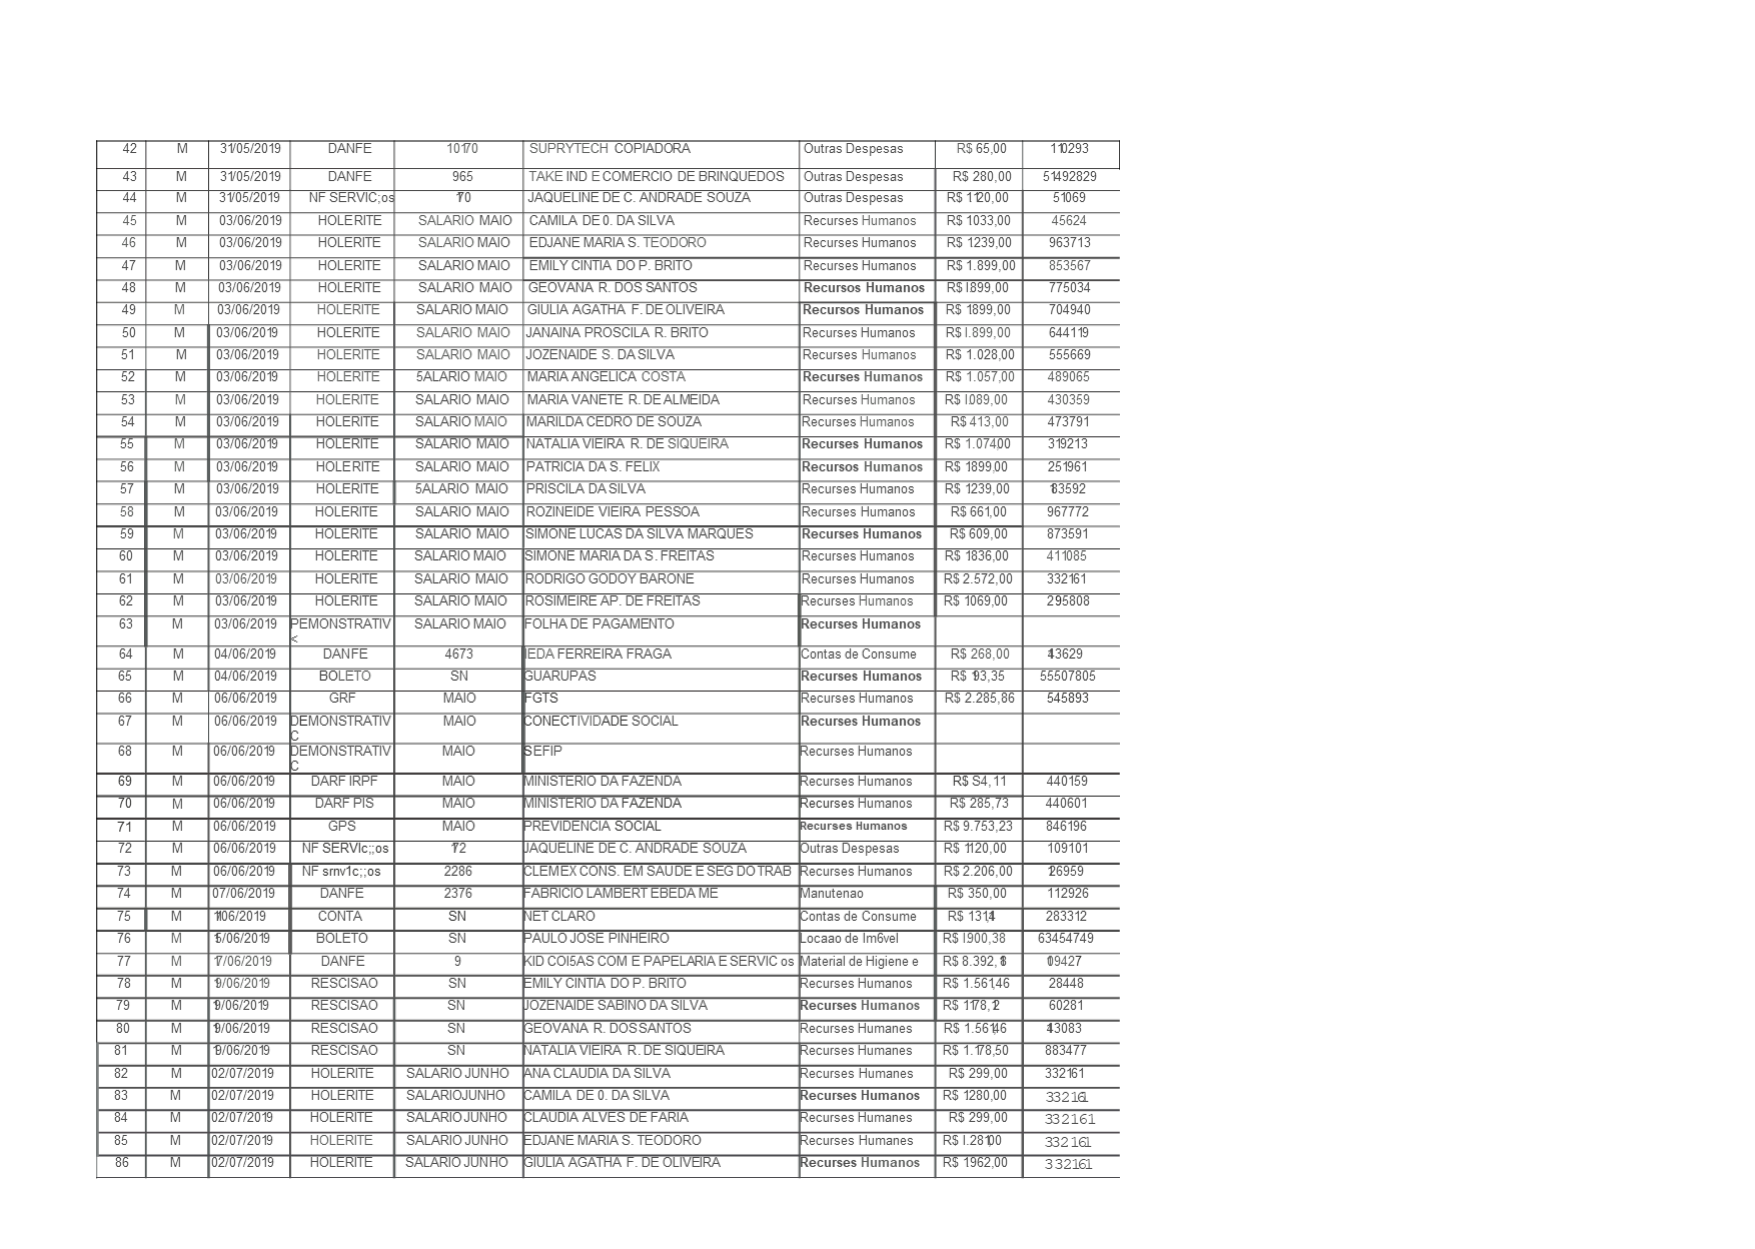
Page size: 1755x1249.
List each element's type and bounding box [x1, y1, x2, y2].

picture [96, 136, 1120, 1184]
